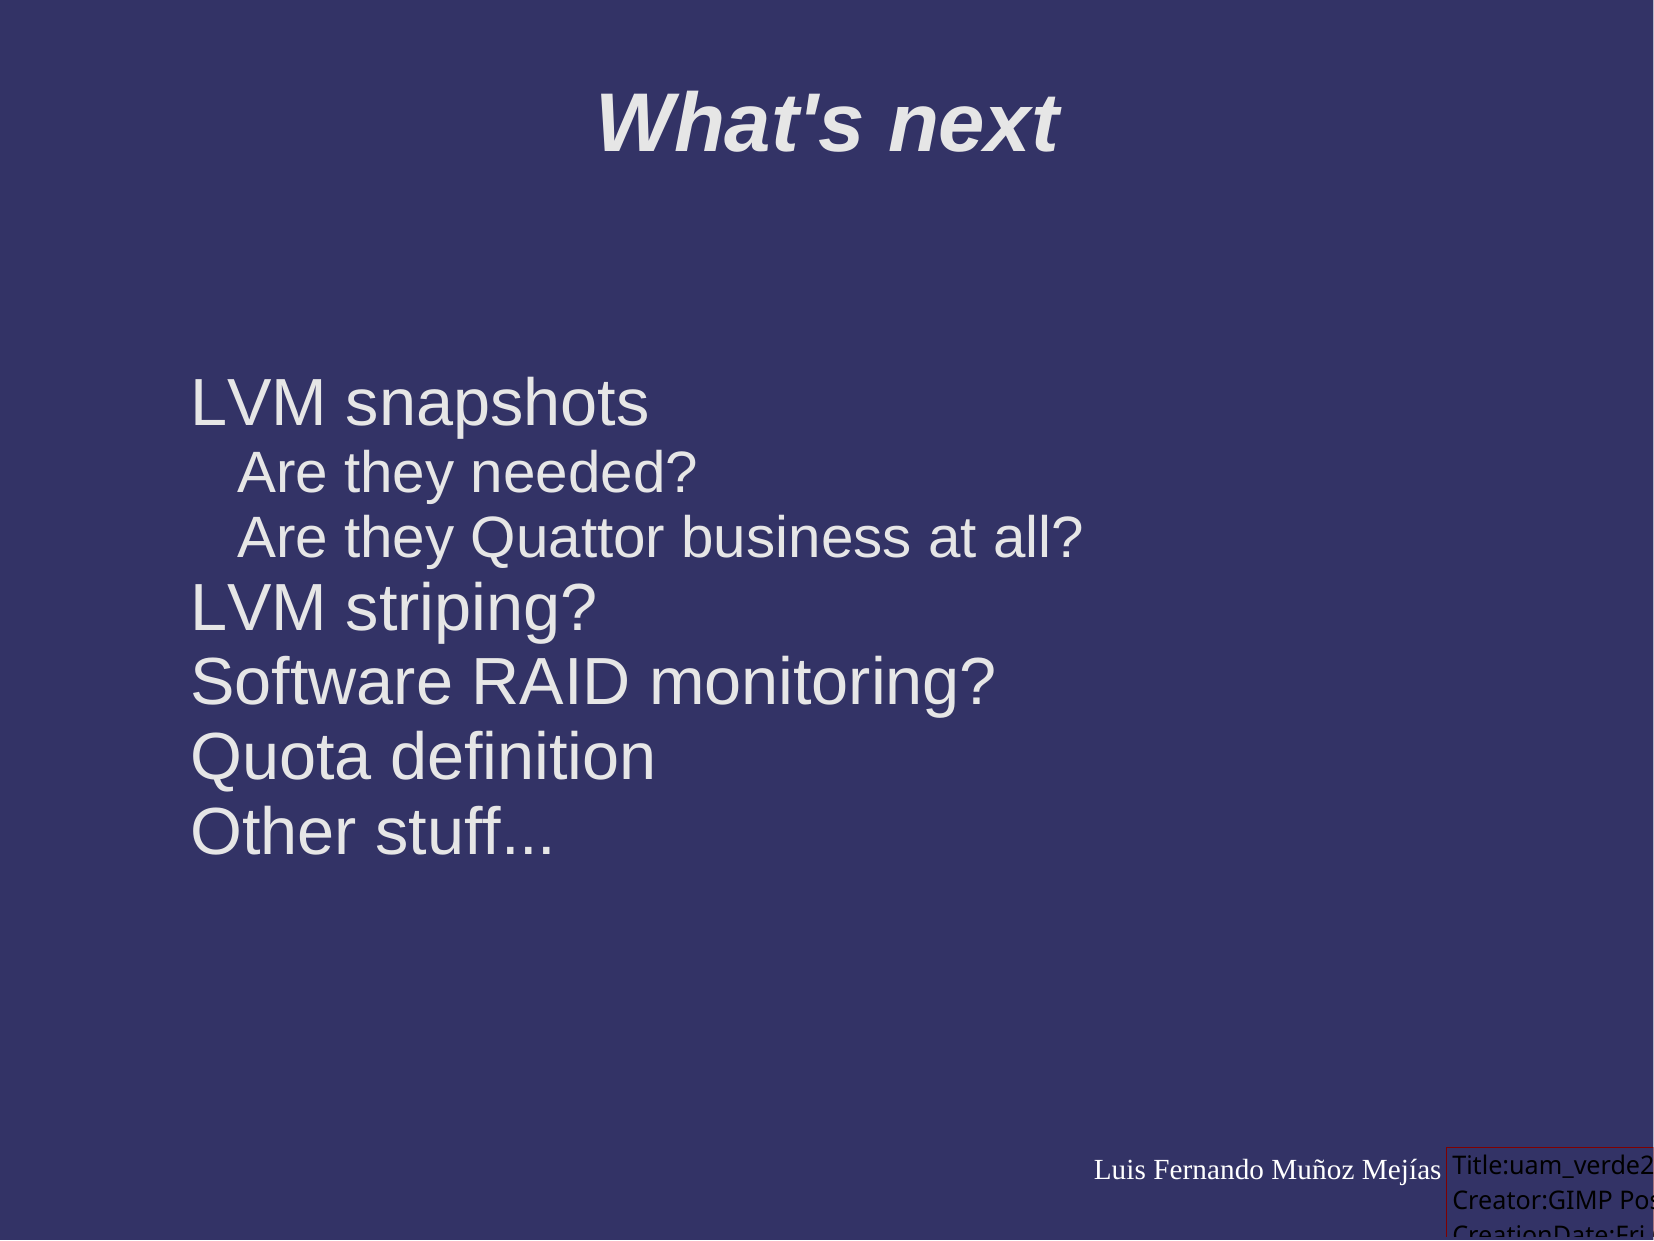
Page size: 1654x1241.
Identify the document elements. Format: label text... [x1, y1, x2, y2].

title What's next [121, 19, 1534, 227]
list LVM snapshots Are they needed? Are they Quattor business at all? LVM striping? Software RAID monitoring? Quota definition Other stuff... [178, 364, 1570, 1147]
